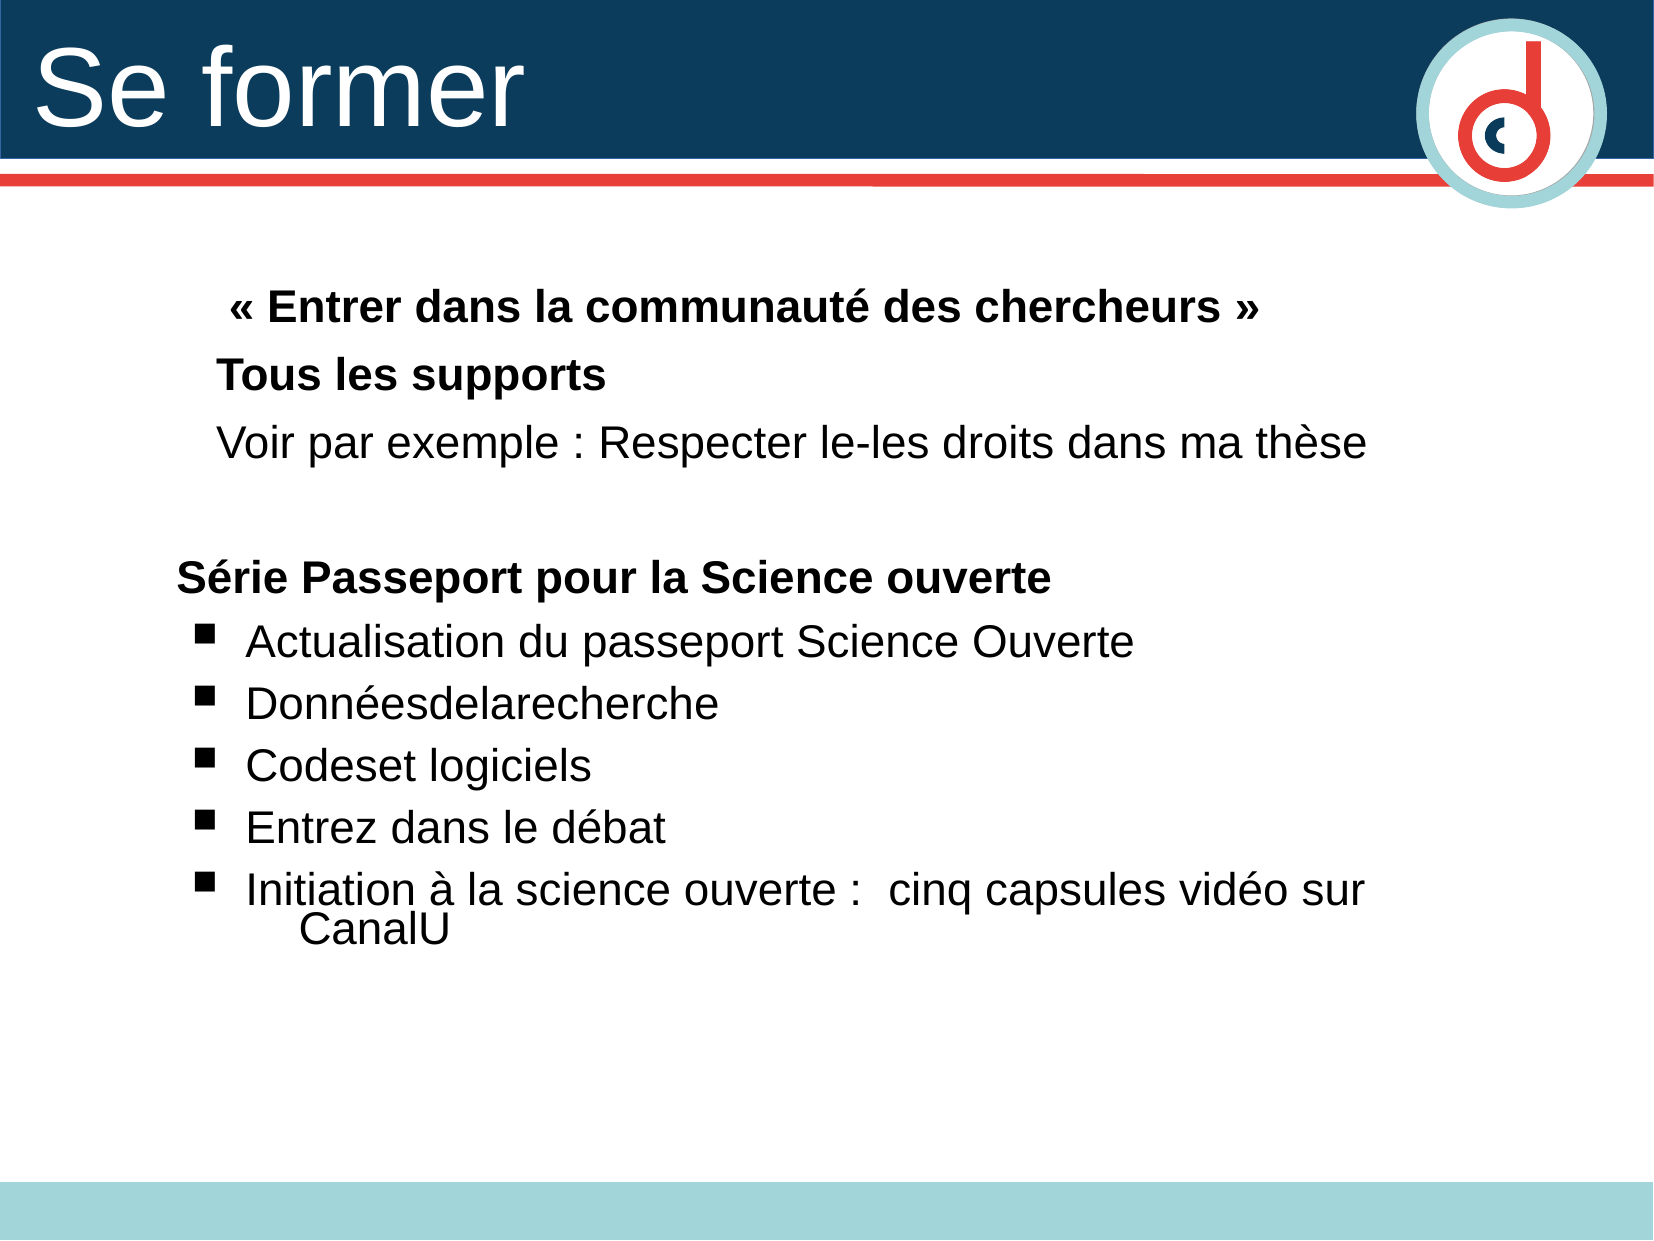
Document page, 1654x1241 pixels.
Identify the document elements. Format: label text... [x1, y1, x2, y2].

title Se former [17, 11, 1412, 159]
list « Entrer dans la communauté des chercheurs » Tous les supports Voir par exemple : Respecter le-les droits dans ma thèse Série Passeport pour la Science ouverte Actualisation du passeport Science Ouverte Donnéesdelarecherche Codeset logiciels Entrez dans le débat Initiation à la science ouverte : cinq capsules vidéo sur CanalU [88, 284, 1536, 1004]
